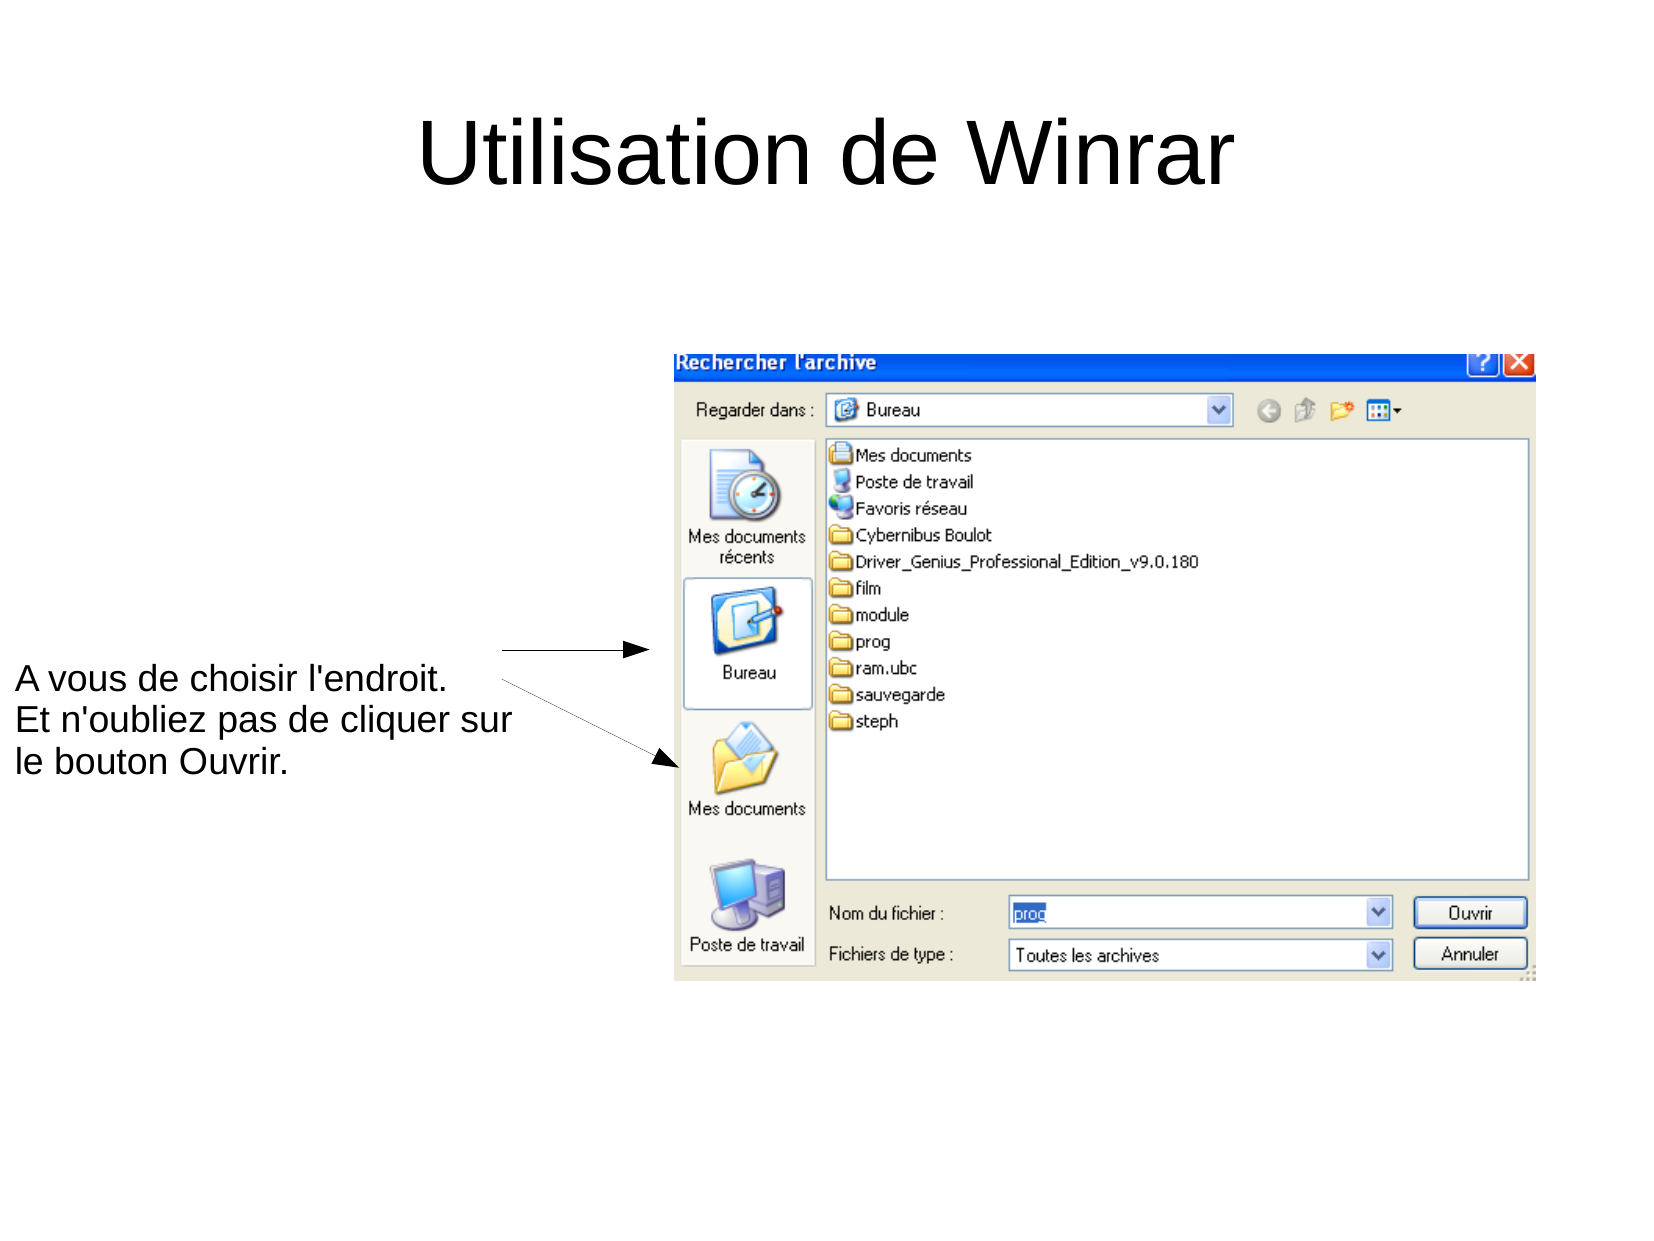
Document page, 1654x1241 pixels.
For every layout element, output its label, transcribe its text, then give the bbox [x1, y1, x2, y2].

title Utilisation de Winrar [82, 56, 1571, 250]
text_box A vous de choisir l'endroit. Et n'oubliez pas de cliquer sur le bouton Ouvrir. [0, 649, 532, 791]
picture [674, 354, 1536, 981]
